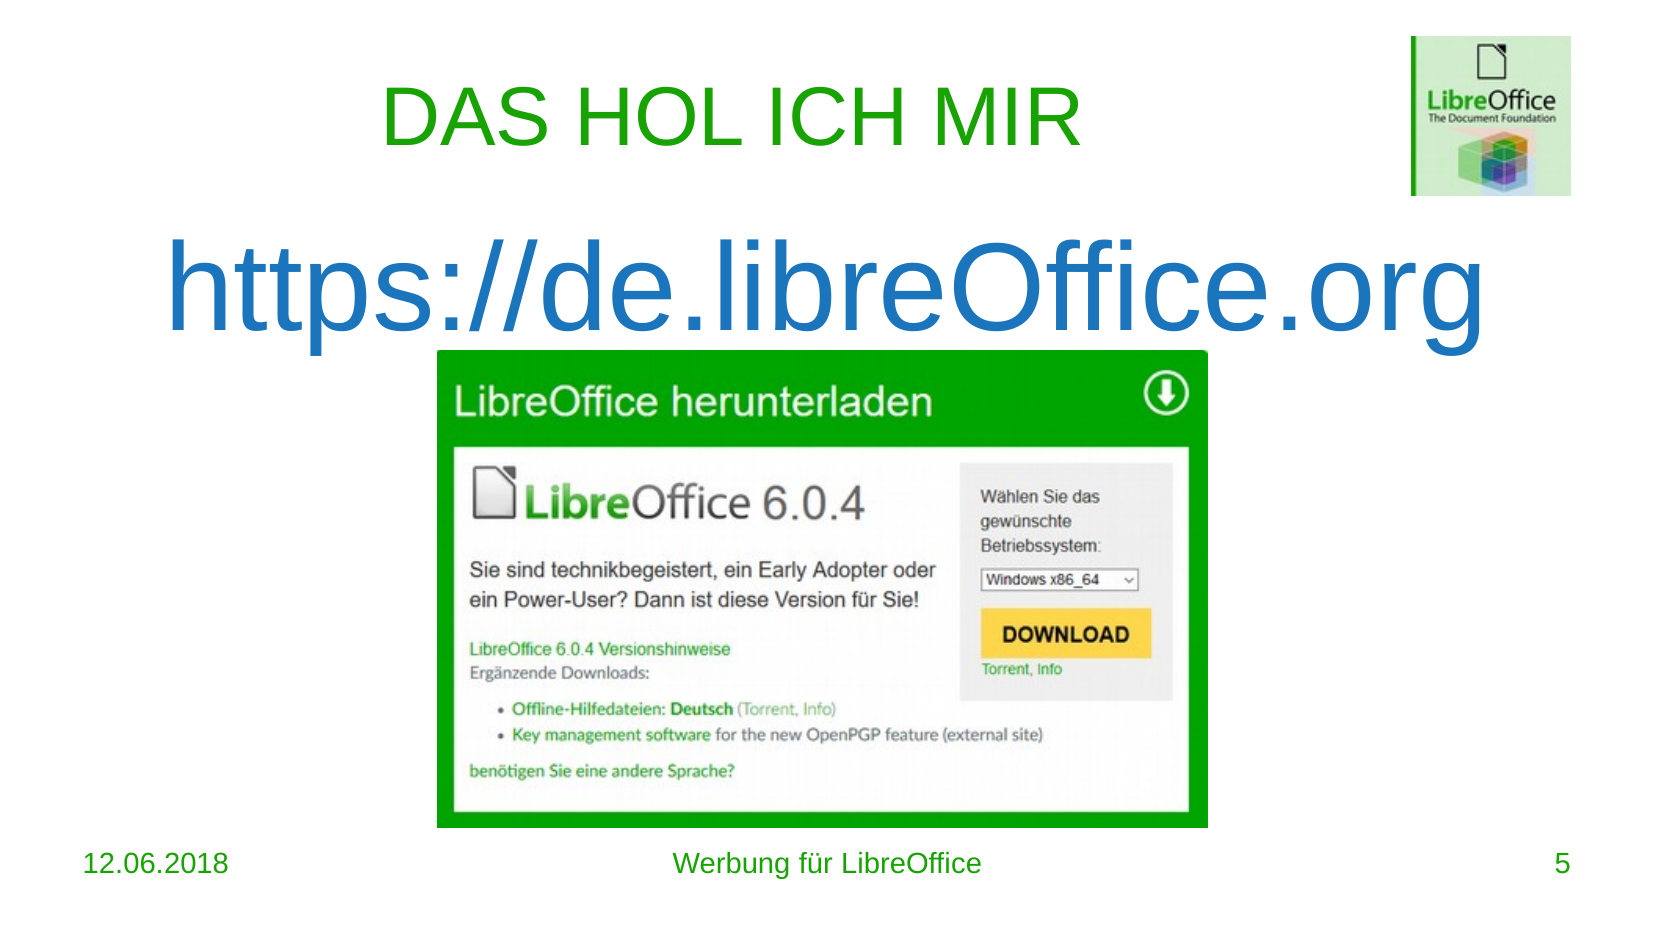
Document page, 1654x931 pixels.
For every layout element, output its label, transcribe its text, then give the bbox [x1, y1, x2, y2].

picture [437, 350, 1208, 828]
title DAS HOL ICH MIR [82, 37, 1382, 196]
picture [1411, 36, 1571, 196]
list https://de.libreOffice.org [82, 217, 1571, 758]
